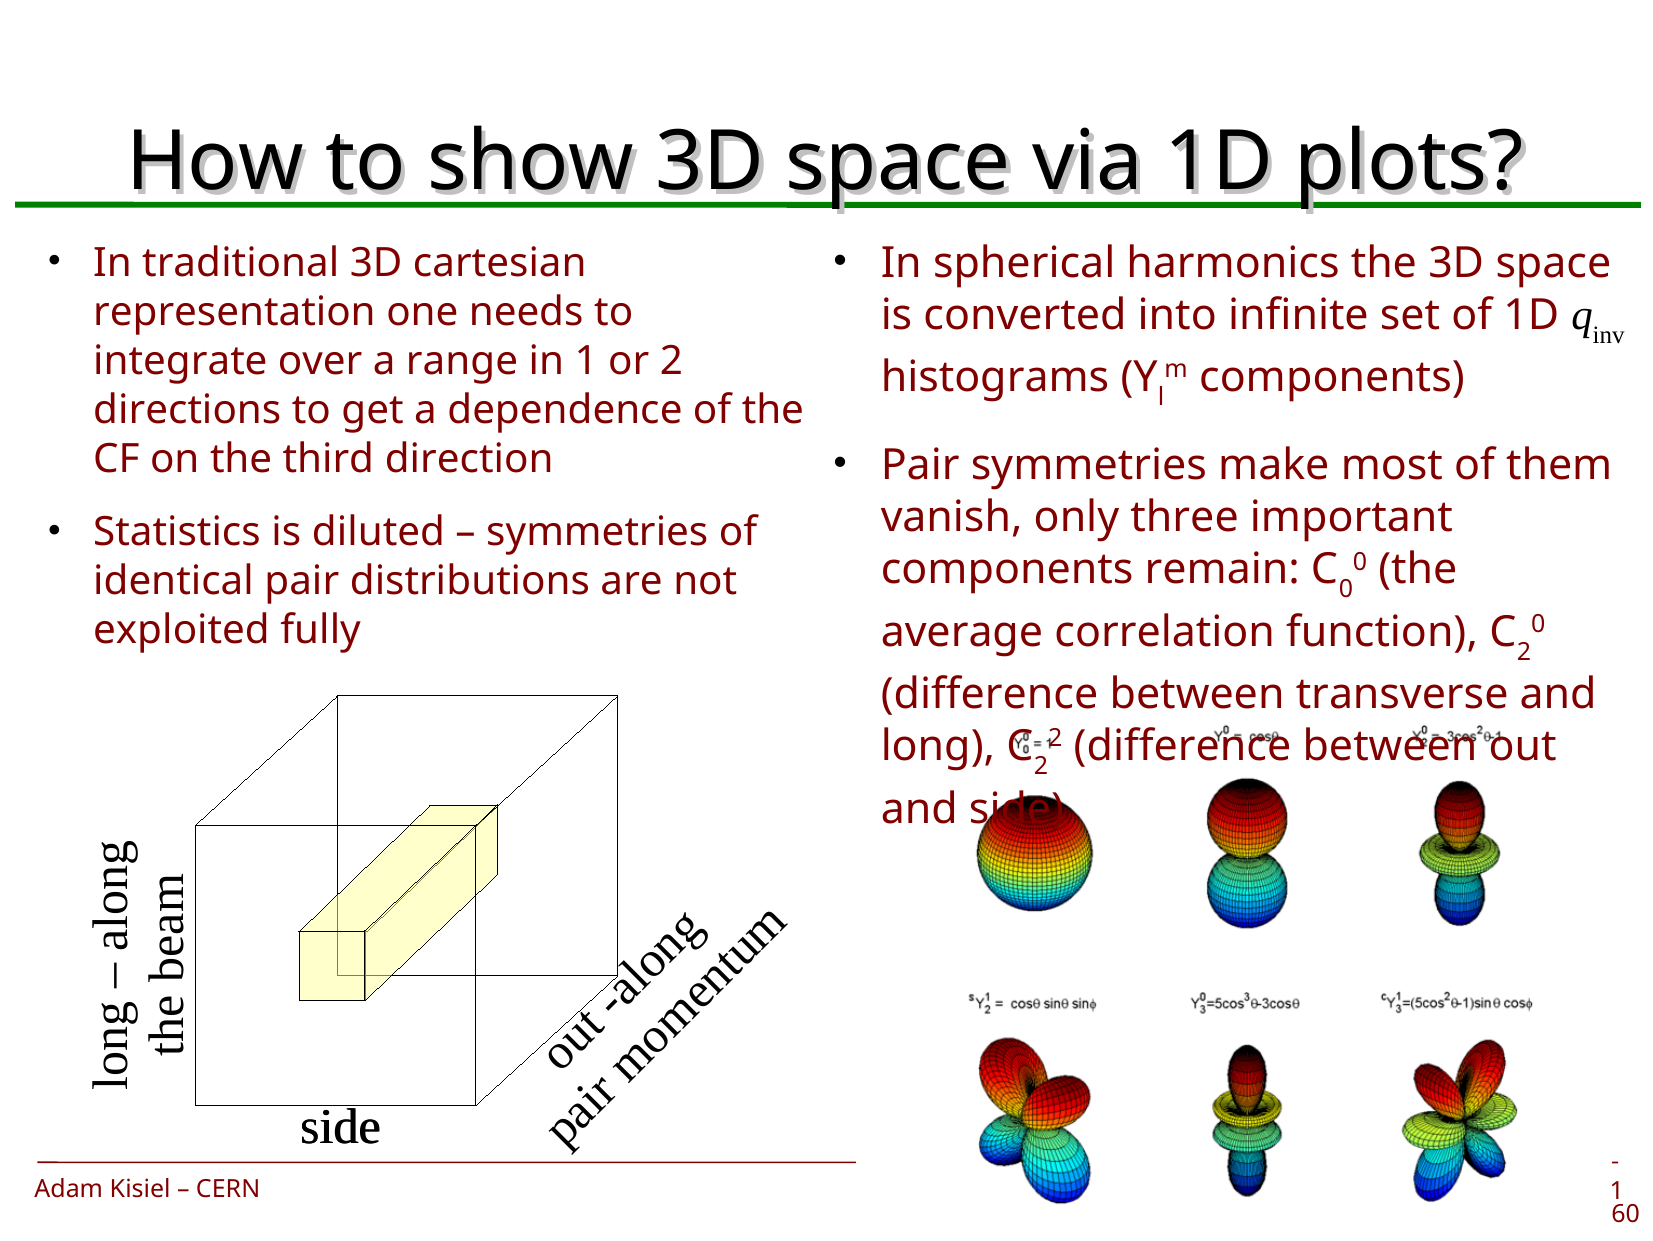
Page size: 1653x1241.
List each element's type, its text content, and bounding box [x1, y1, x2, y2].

text_box side [285, 1091, 397, 1163]
text_box long – along the beam [75, 825, 258, 1106]
text_box [298, 826, 475, 1001]
list In spherical harmonics the 3D space is converted into infinite set of 1D qinv histograms (Ylm components) Pair symmetries make most of them vanish, only three important components remain: C00 (the average correlation function), C20 (difference between transverse and long), C22 (difference between out and side) [832, 233, 1628, 866]
list In traditional 3D cartesian representation one needs to integrate over a range in 1 or 2 directions to get a dependence of the CF on the third direction Statistics is diluted – symmetries of identical pair distributions are not exploited fully [47, 235, 810, 662]
text_box out -along pair momentum [477, 837, 813, 1173]
picture [856, 866, 1612, 1241]
title How to show 3D space via 1D plots? [119, 60, 1531, 253]
text_box [409, 804, 498, 895]
